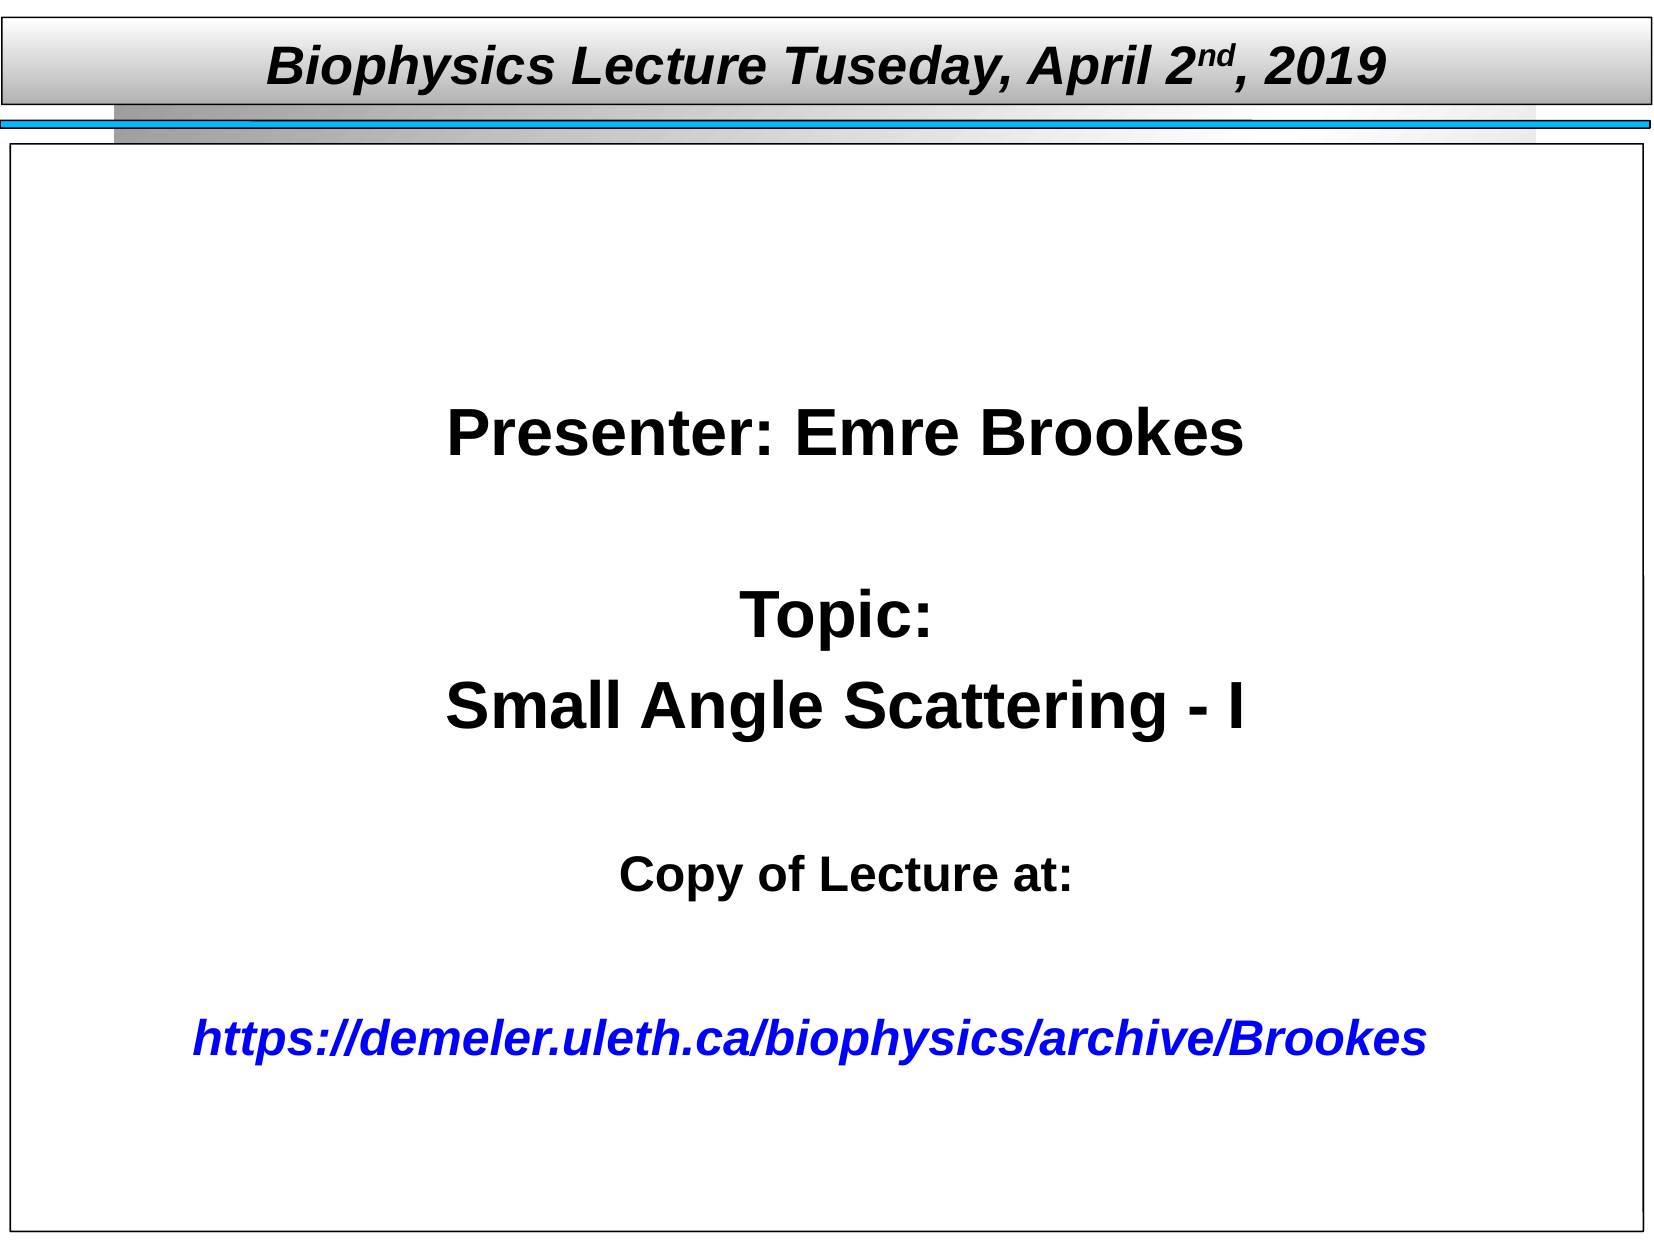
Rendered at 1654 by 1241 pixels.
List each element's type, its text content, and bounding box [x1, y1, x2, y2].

text_box Biophysics Lecture Tuseday, April 2nd, 2019 [1, 17, 1652, 105]
text_box https://demeler.uleth.ca/biophysics/archive/Brookes [177, 1002, 1477, 1129]
text_box [10, 143, 1644, 1232]
text_box [0, 120, 1651, 129]
text_box Presenter: Emre Brookes Topic: Small Angle Scattering - I Copy of Lecture at: [78, 203, 1615, 1088]
